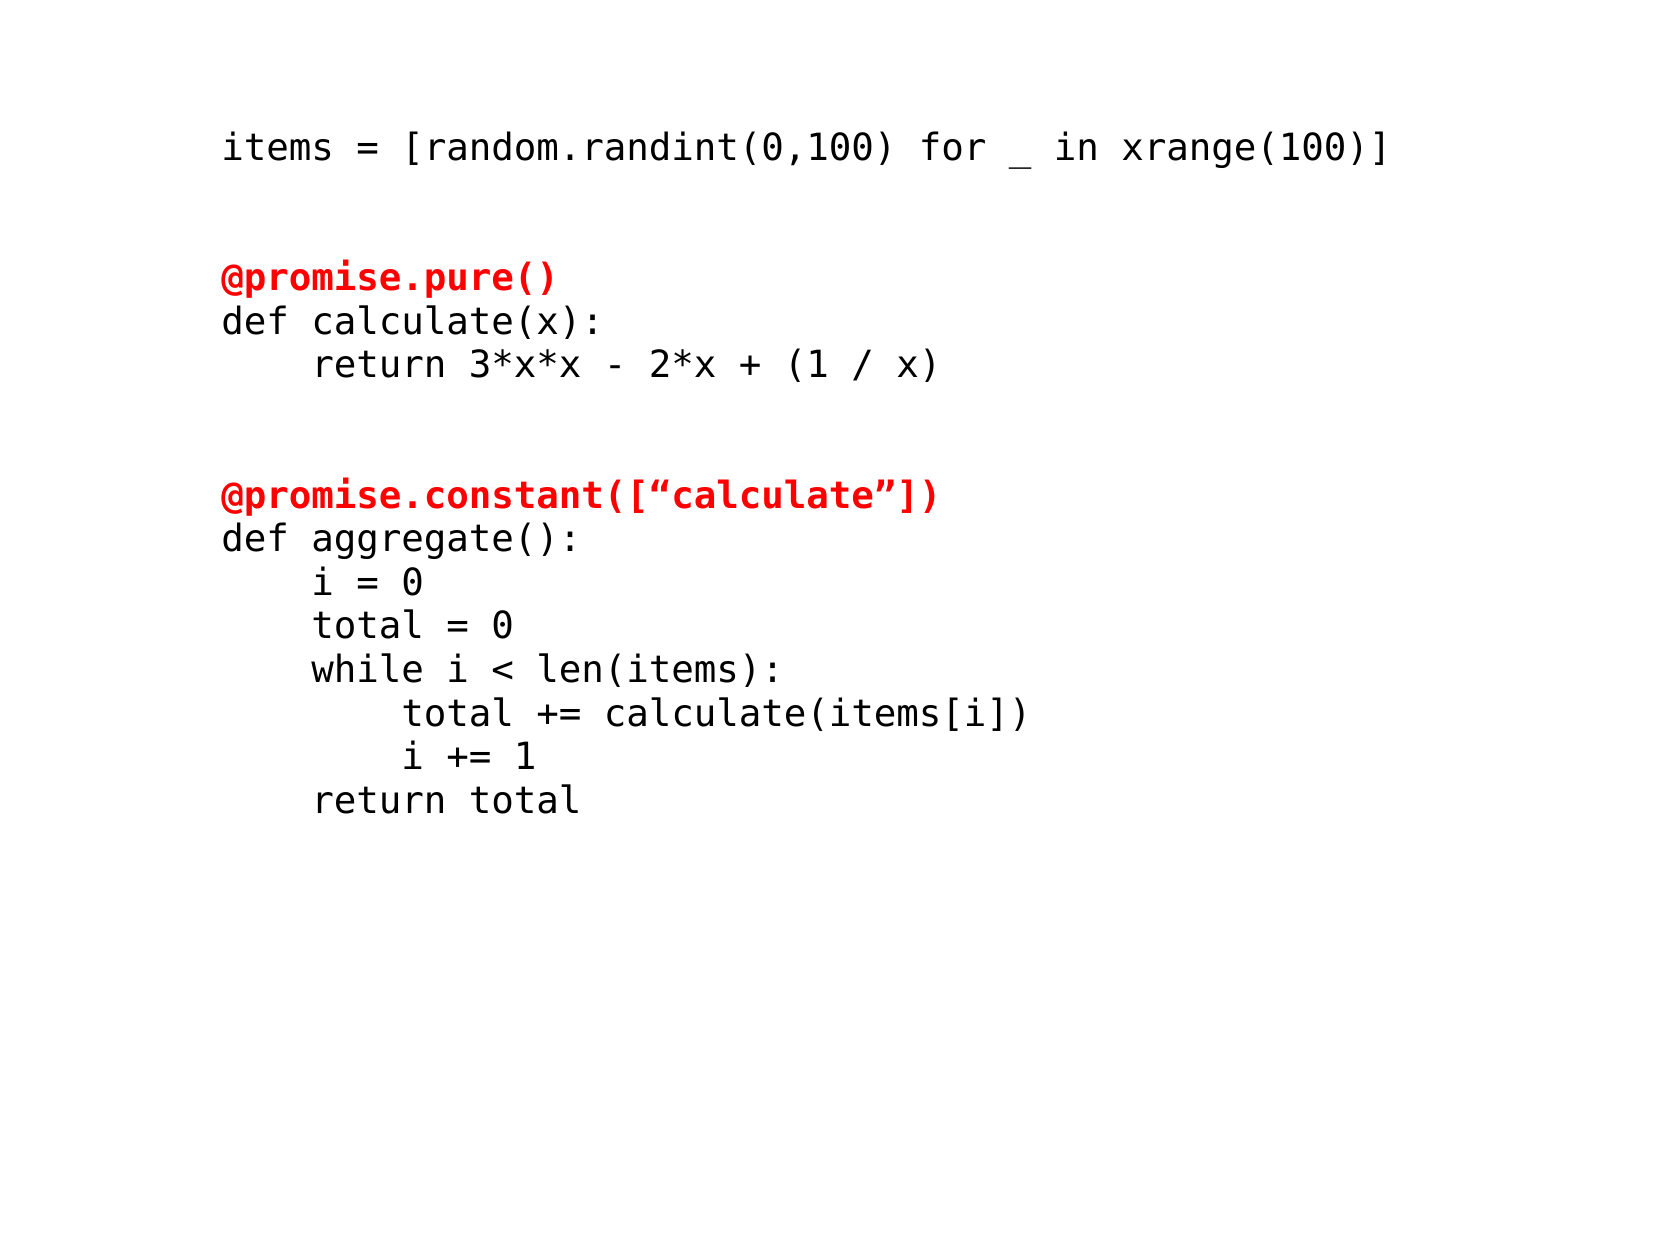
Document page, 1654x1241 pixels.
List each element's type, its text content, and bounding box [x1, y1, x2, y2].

text_box items = [random.randint(0,100) for _ in xrange(100)] @promise.pure() def calculate(x): return 3*x*x - 2*x + (1 / x) @promise.constant([“calculate”]) def aggregate(): i = 0 total = 0 while i < len(items): total += calculate(items[i]) i += 1 return total [206, 118, 1477, 873]
